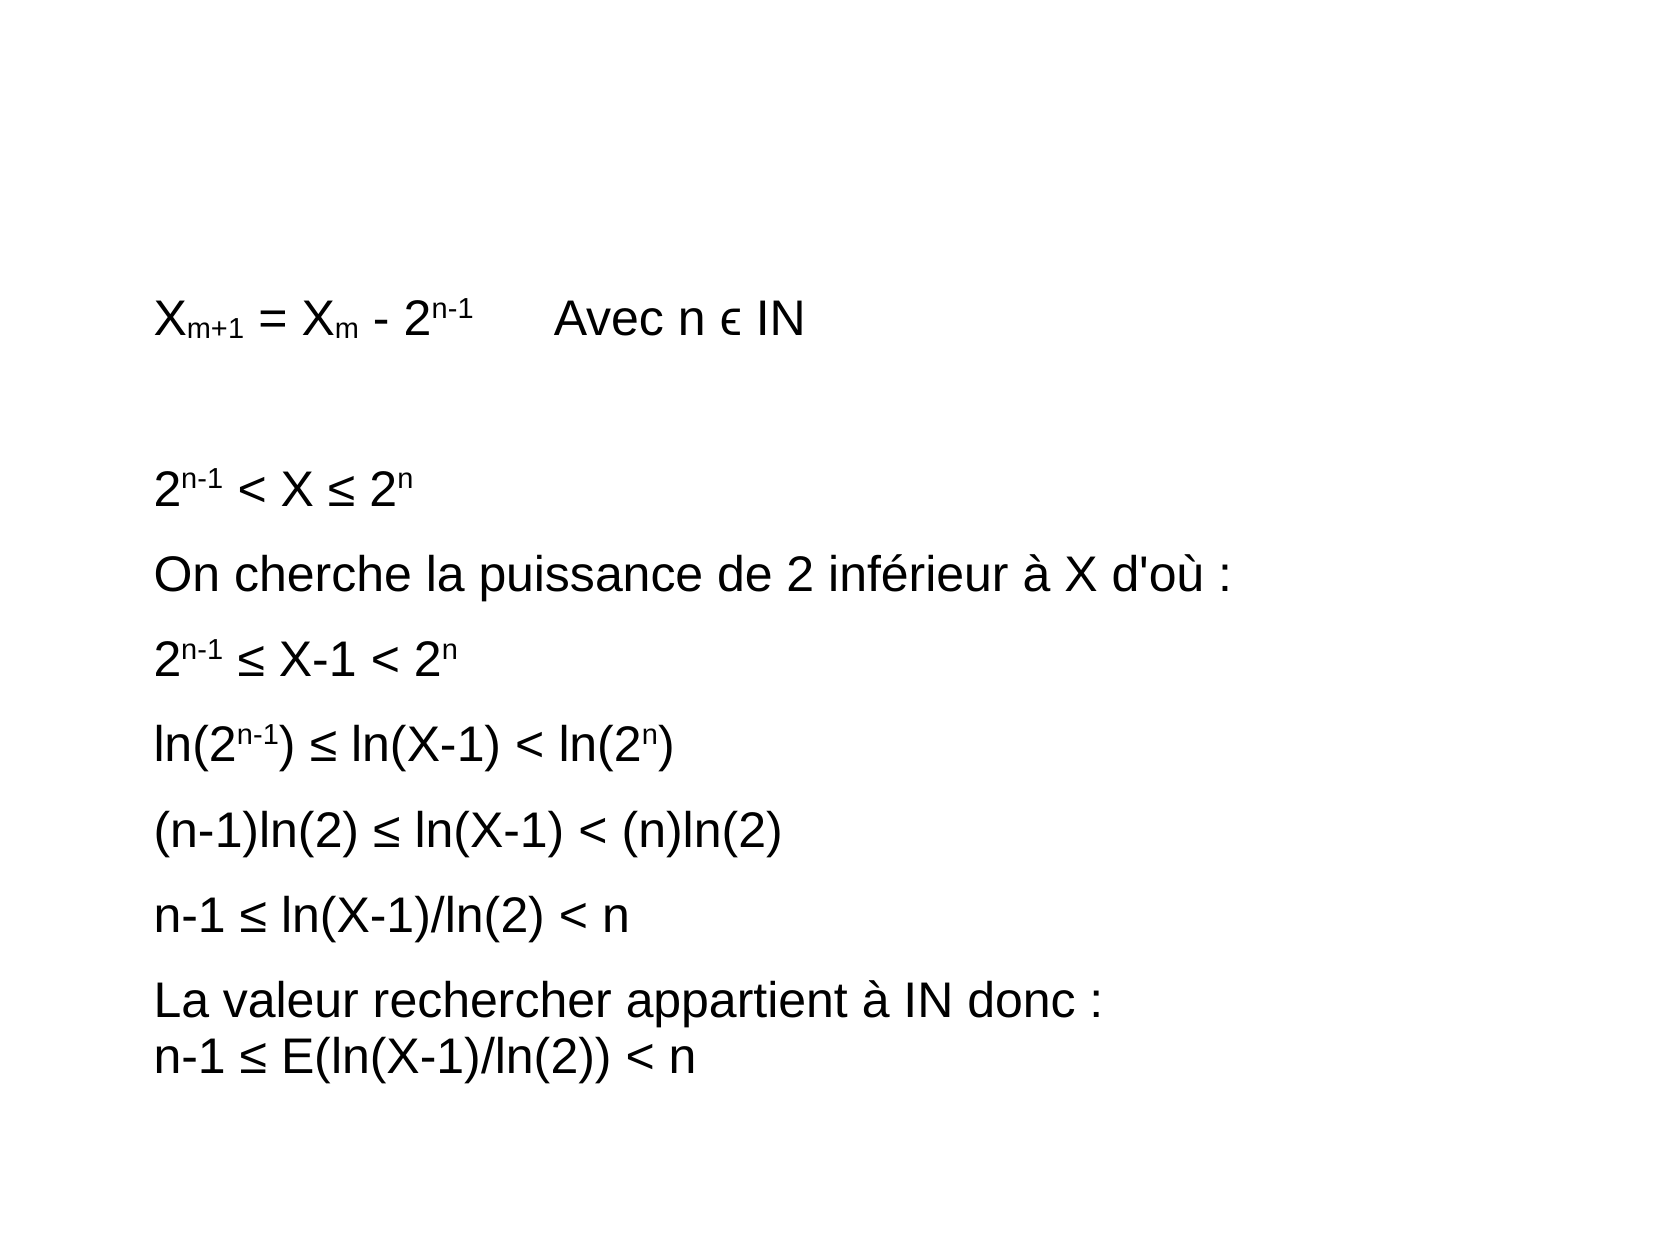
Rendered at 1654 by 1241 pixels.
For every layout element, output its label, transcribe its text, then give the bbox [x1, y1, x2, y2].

list Xm+1 = Xm - 2n-1 Avec n ϵ IN 2n-1 < X ≤ 2n On cherche la puissance de 2 inférieur à X d'où : 2n-1 ≤ X-1 < 2n ln(2n-1) ≤ ln(X-1) < ln(2n) (n-1)ln(2) ≤ ln(X-1) < (n)ln(2) n-1 ≤ ln(X-1)/ln(2) < n La valeur rechercher appartient à IN donc : n-1 ≤ E(ln(X-1)/ln(2)) < n [82, 290, 1571, 1241]
